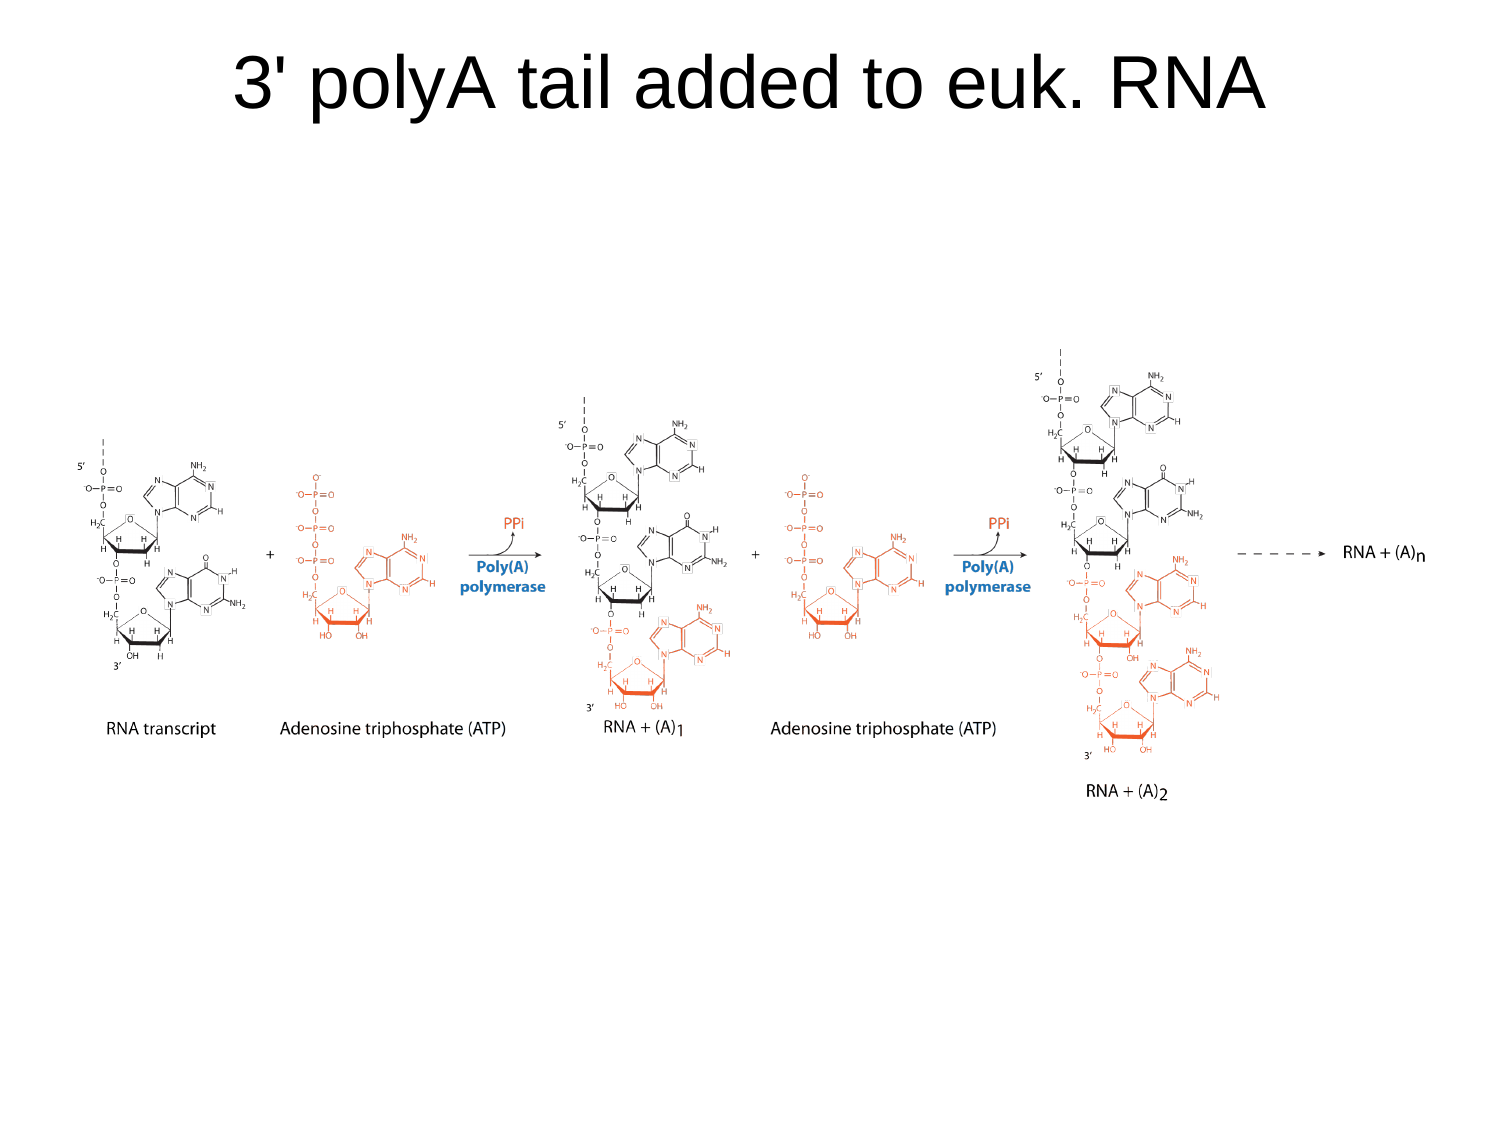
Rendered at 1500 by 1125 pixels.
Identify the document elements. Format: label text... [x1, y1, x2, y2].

picture [75, 349, 1426, 805]
title 3' polyA tail added to euk. RNA [75, 24, 1426, 133]
